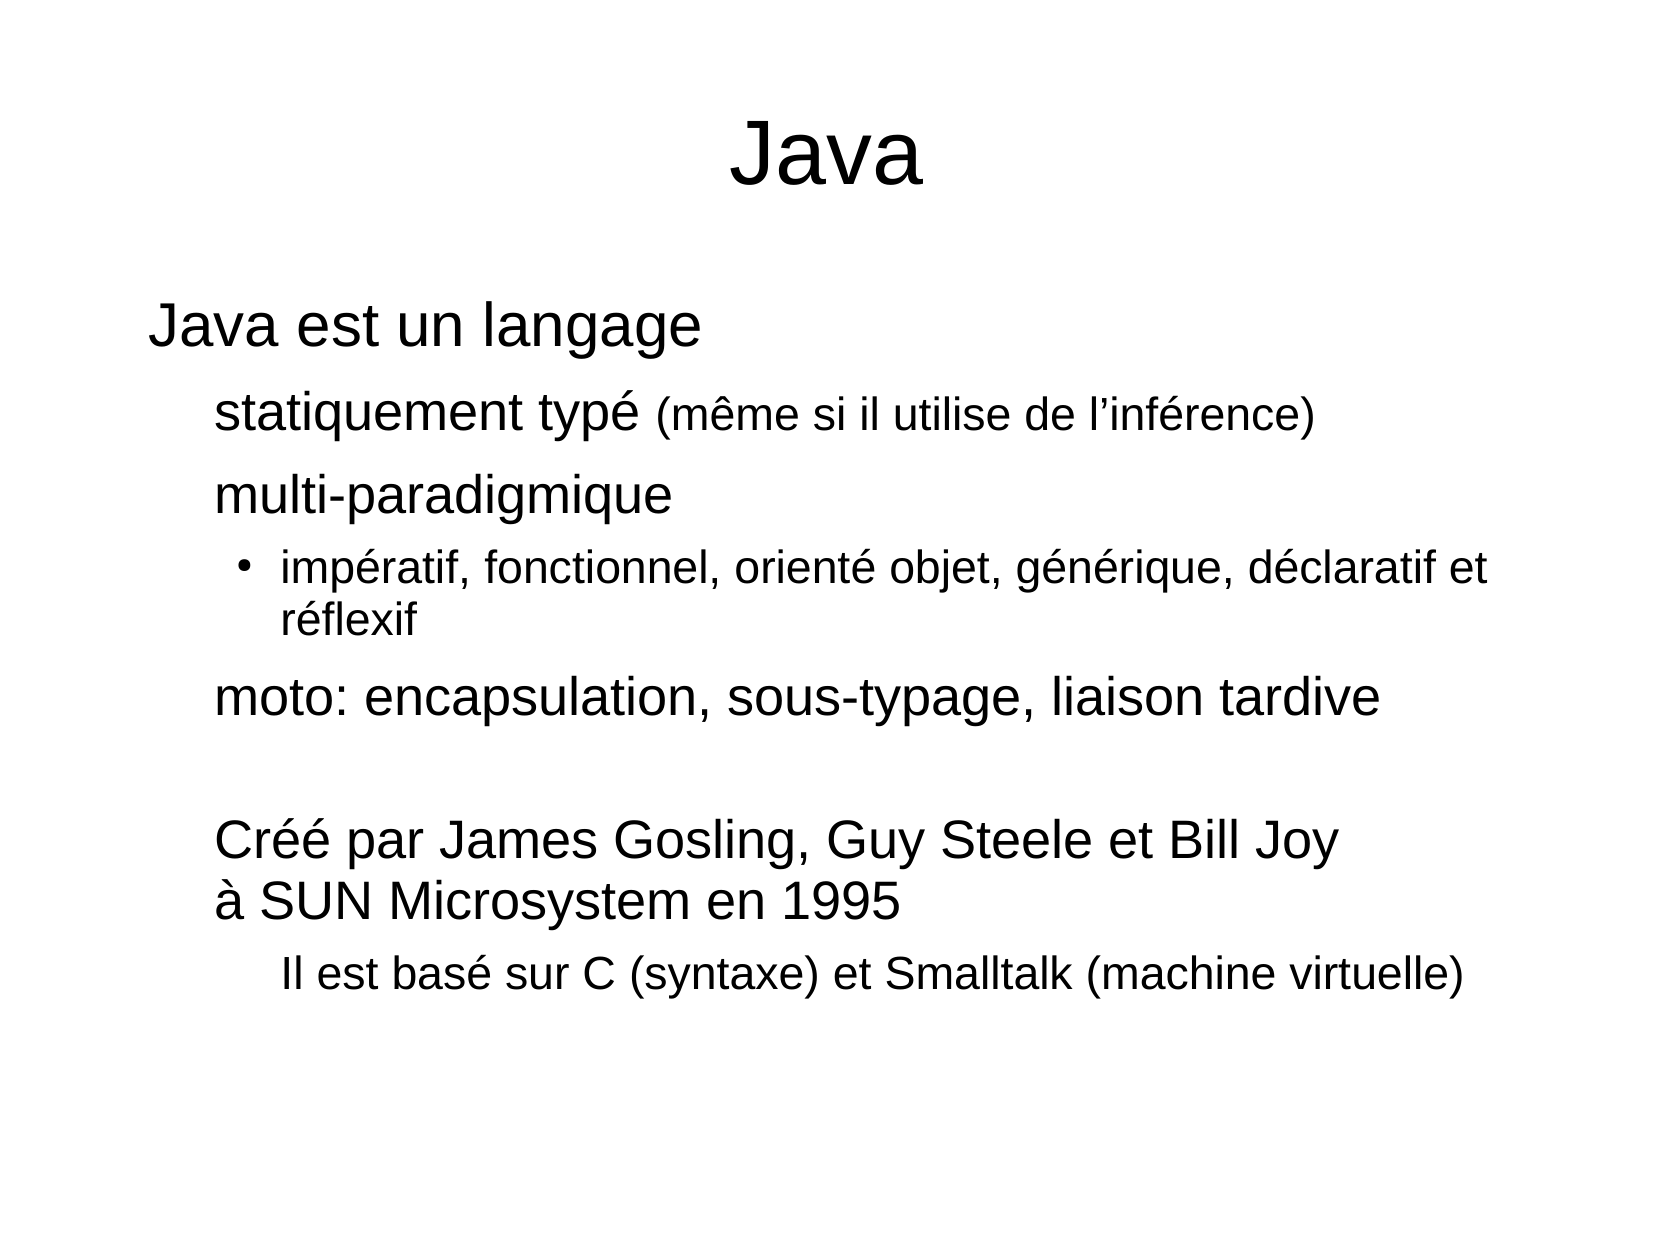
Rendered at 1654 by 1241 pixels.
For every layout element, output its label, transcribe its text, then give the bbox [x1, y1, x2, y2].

list Java est un langage statiquement typé (même si il utilise de l’inférence) multi-paradigmique impératif, fonctionnel, orienté objet, générique, déclaratif et réflexif moto: encapsulation, sous-typage, liaison tardive Créé par James Gosling, Guy Steele et Bill Joy à SUN Microsystem en 1995 Il est basé sur C (syntaxe) et Smalltalk (machine virtuelle) [82, 290, 1571, 1010]
title Java [82, 49, 1571, 257]
